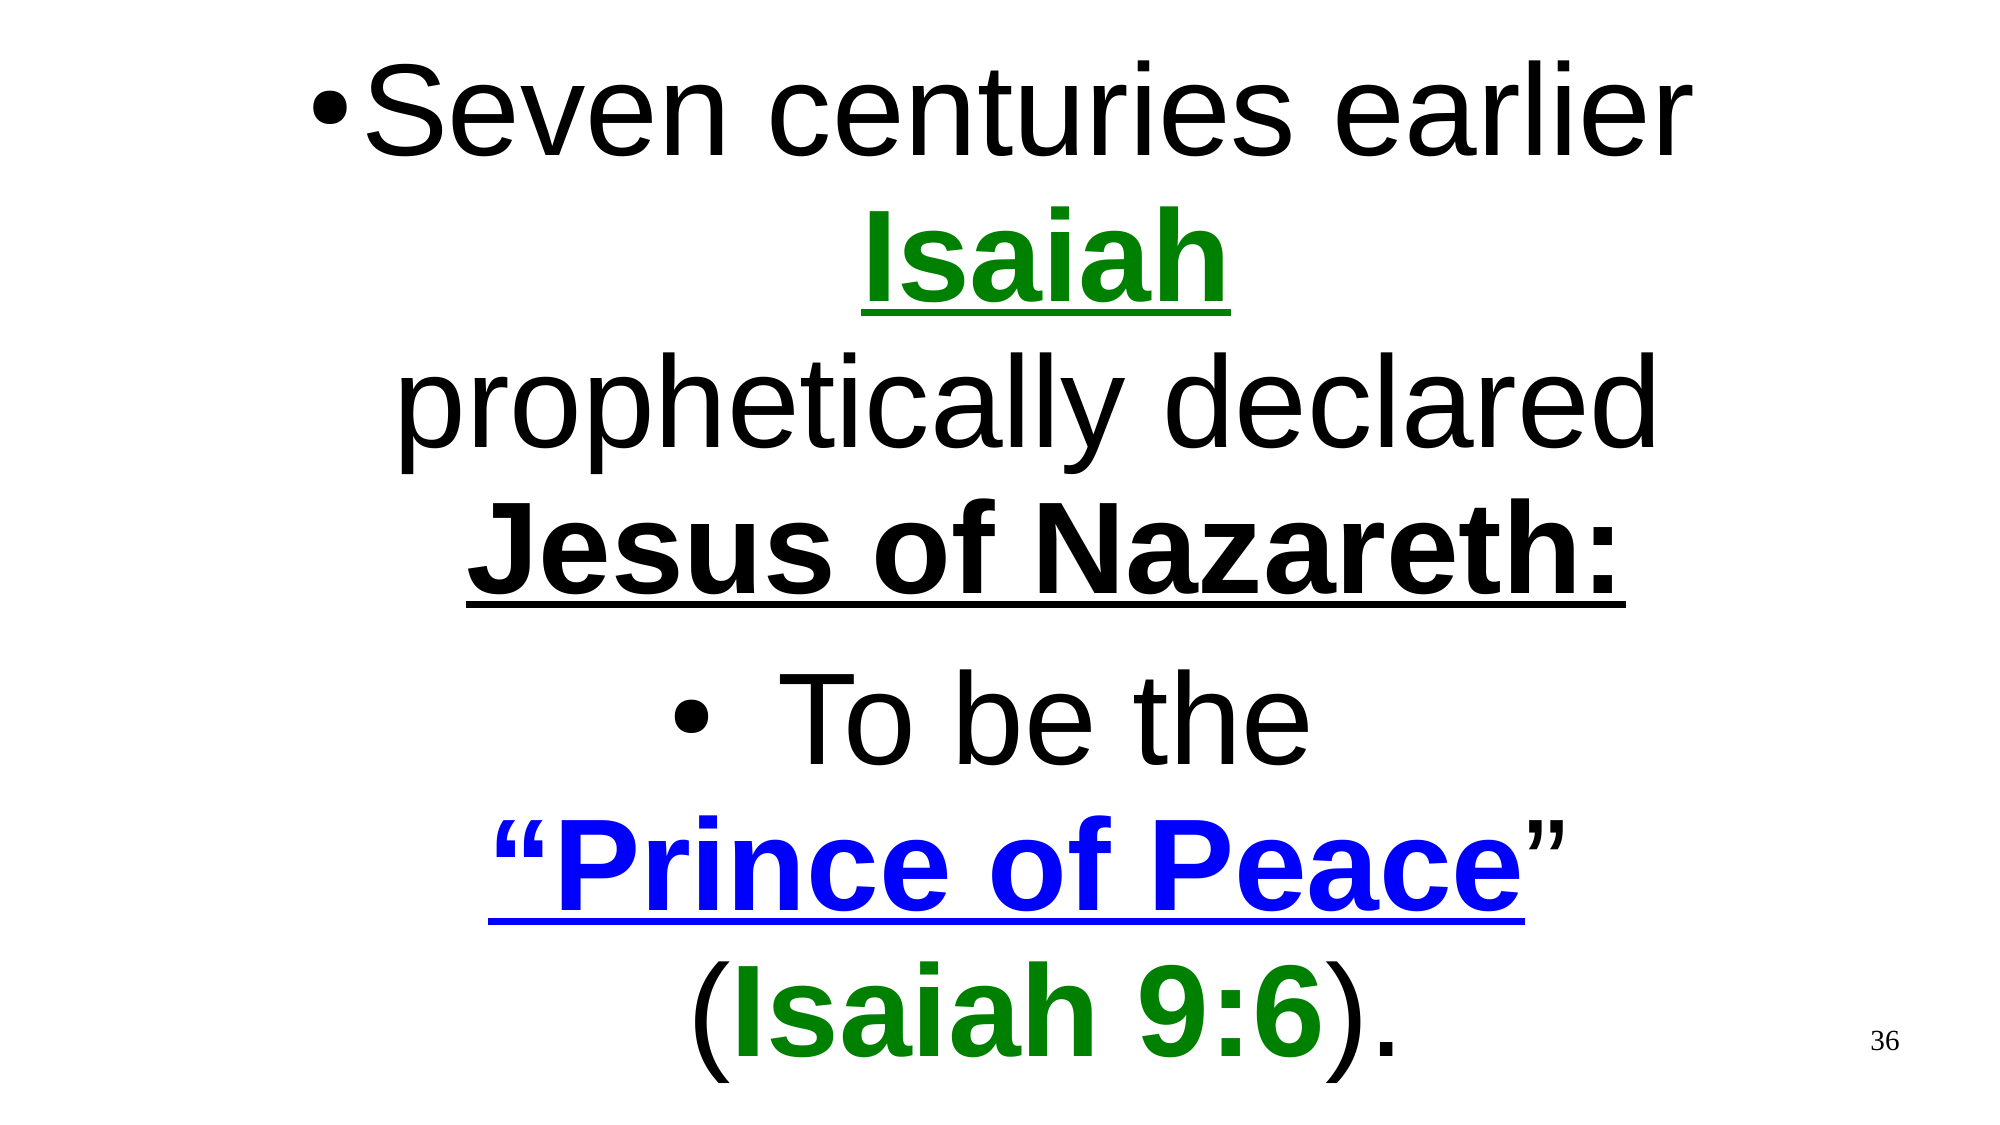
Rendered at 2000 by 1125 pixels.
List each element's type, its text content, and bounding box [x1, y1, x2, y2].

list Seven centuries earlier Isaiah prophetically declared Jesus of Nazareth: To be the “Prince of Peace” (Isaiah 9:6). [37, 37, 1988, 1088]
